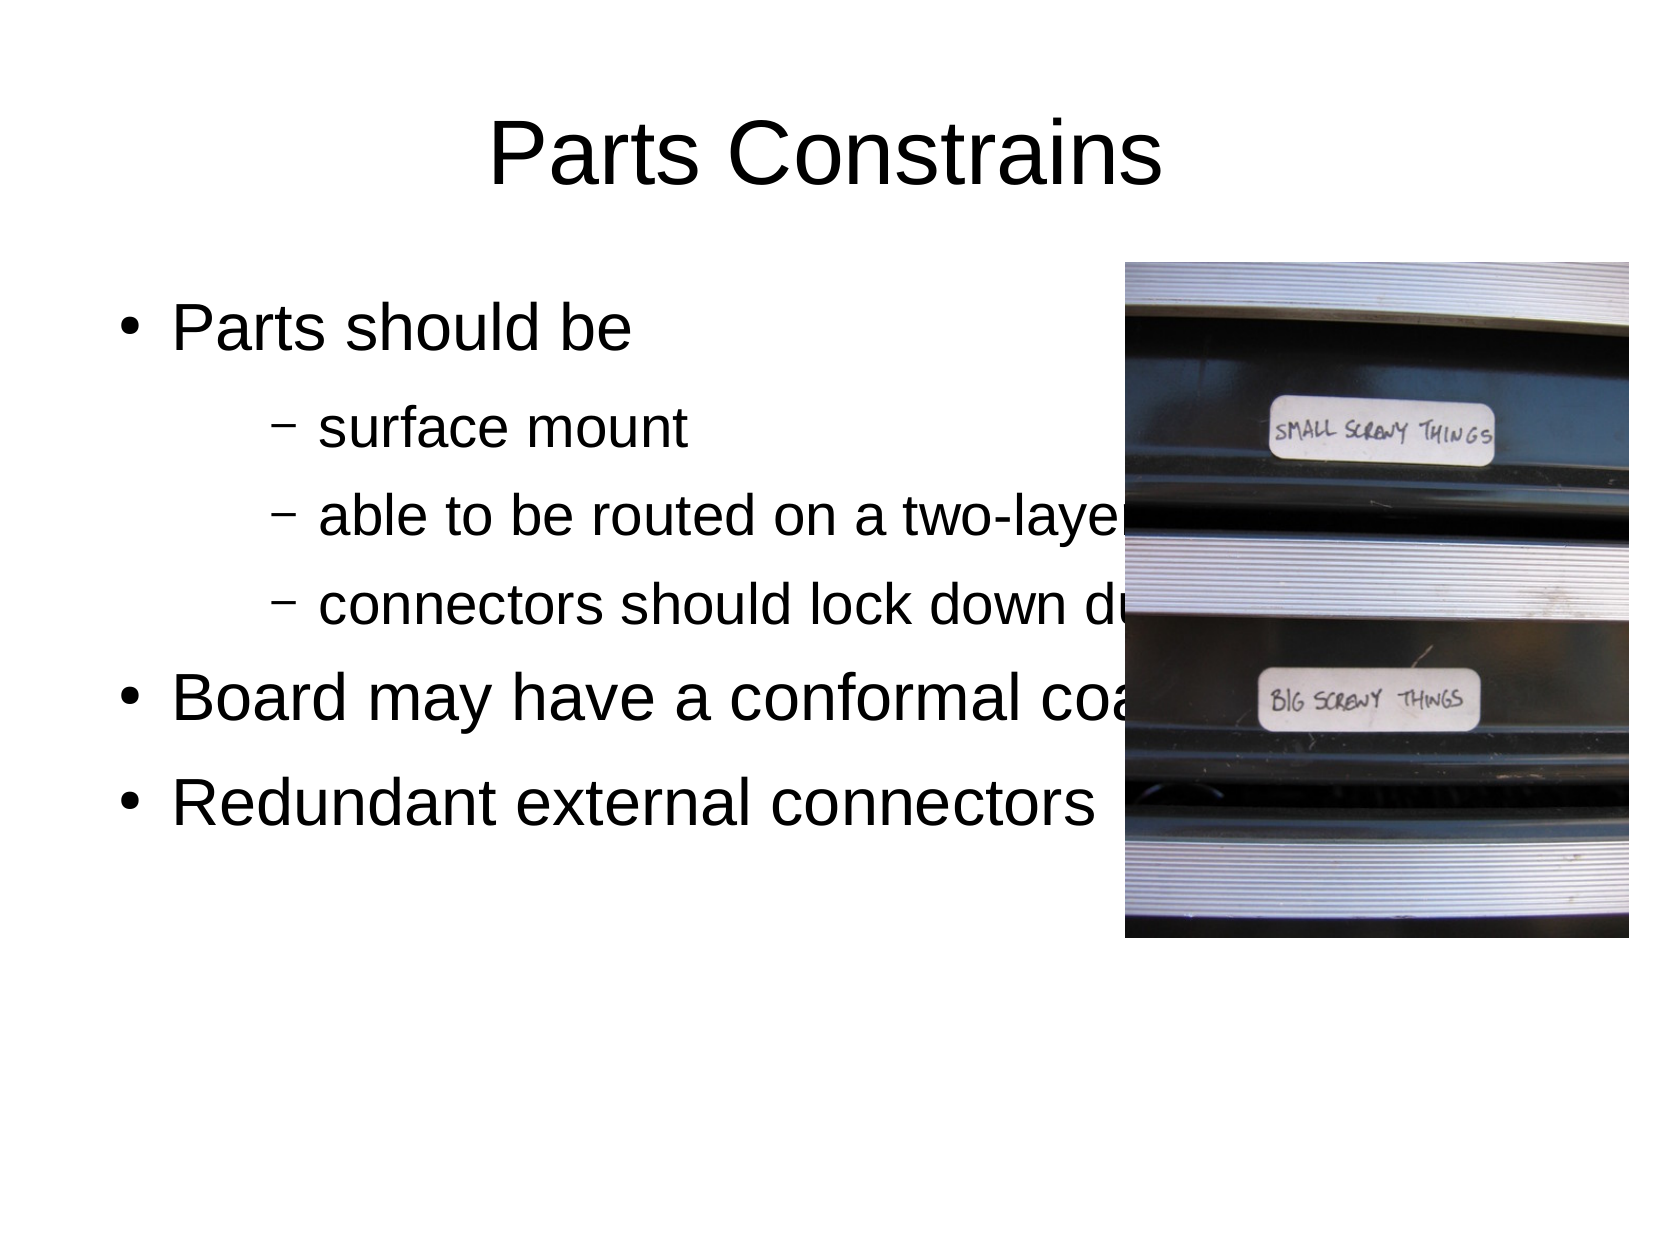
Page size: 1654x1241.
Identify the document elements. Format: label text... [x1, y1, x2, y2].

picture [1125, 262, 1629, 938]
list Parts should be surface mount able to be routed on a two-layer board connectors should lock down during flight Board may have a conformal coating Redundant external connectors [82, 290, 1571, 1109]
title Parts Constrains [82, 49, 1571, 257]
